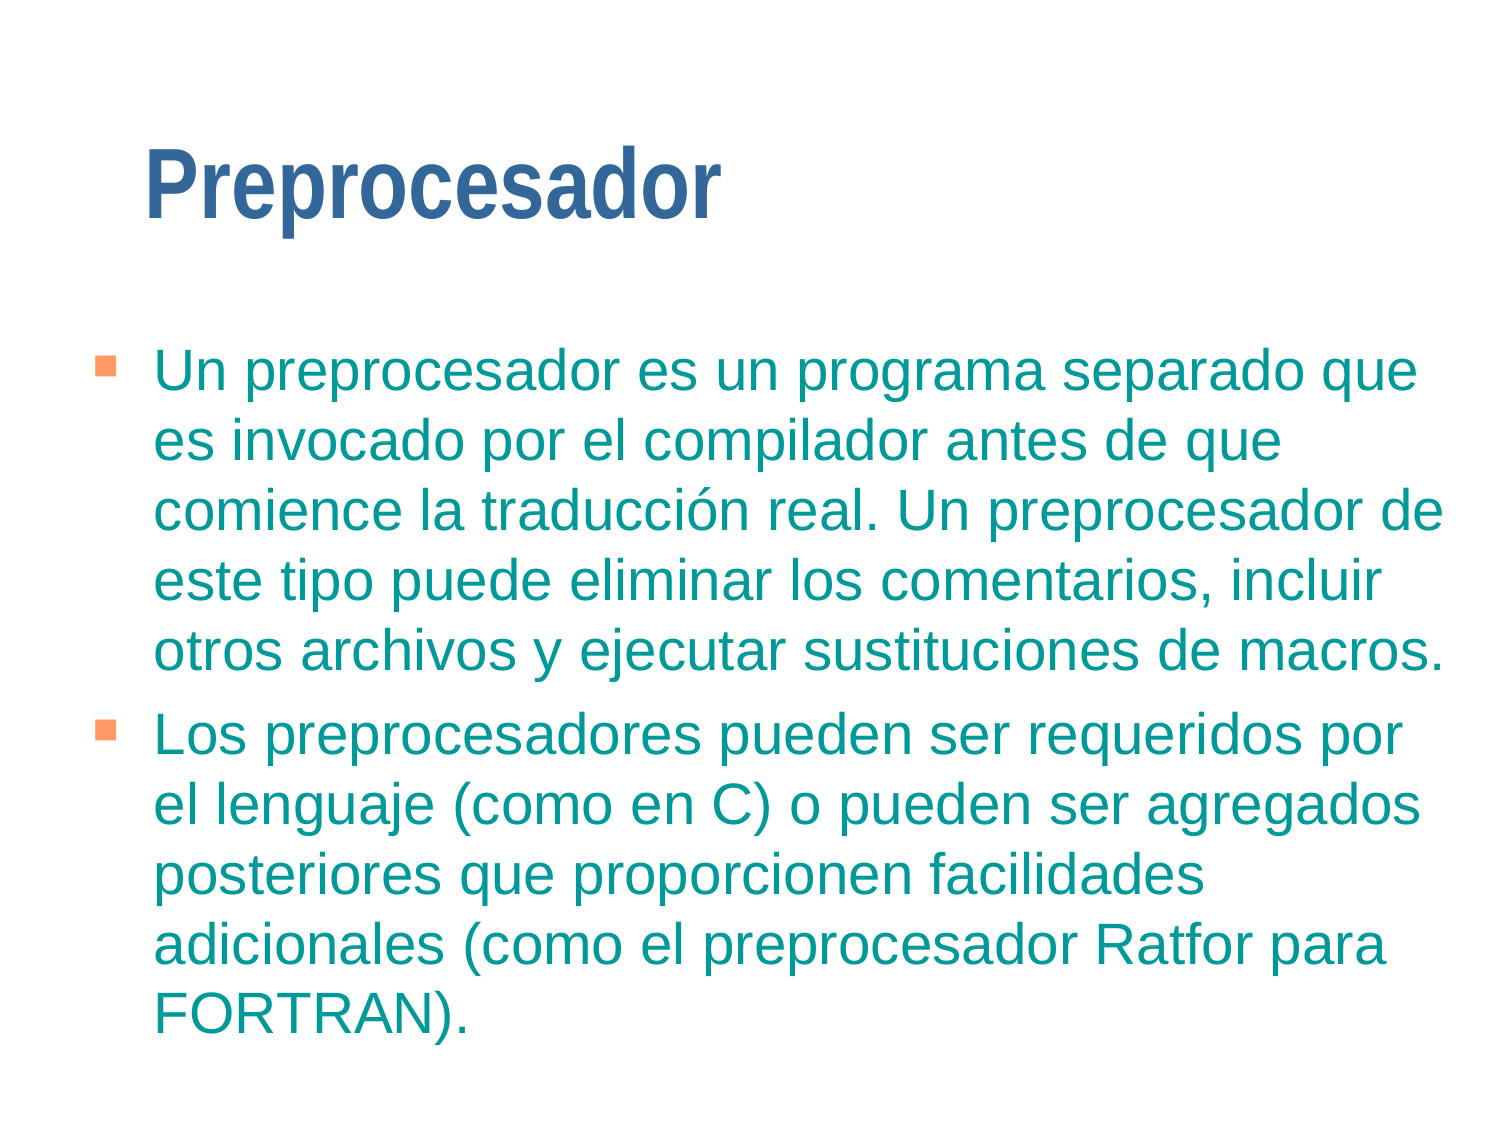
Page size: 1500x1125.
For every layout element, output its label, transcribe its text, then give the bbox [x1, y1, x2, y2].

title Preprocesador [129, 60, 1463, 324]
list Un preprocesador es un programa separado que es invocado por el compilador antes de que comience la traducción real. Un preprocesador de este tipo puede eliminar los comentarios, incluir otros archivos y ejecutar sustituciones de macros. Los preprocesadores pueden ser requeridos por el lenguaje (como en C) o pueden ser agregados posteriores que proporcionen facilidades adicionales (como el preprocesador Ratfor para FORTRAN). [82, 324, 1463, 1087]
